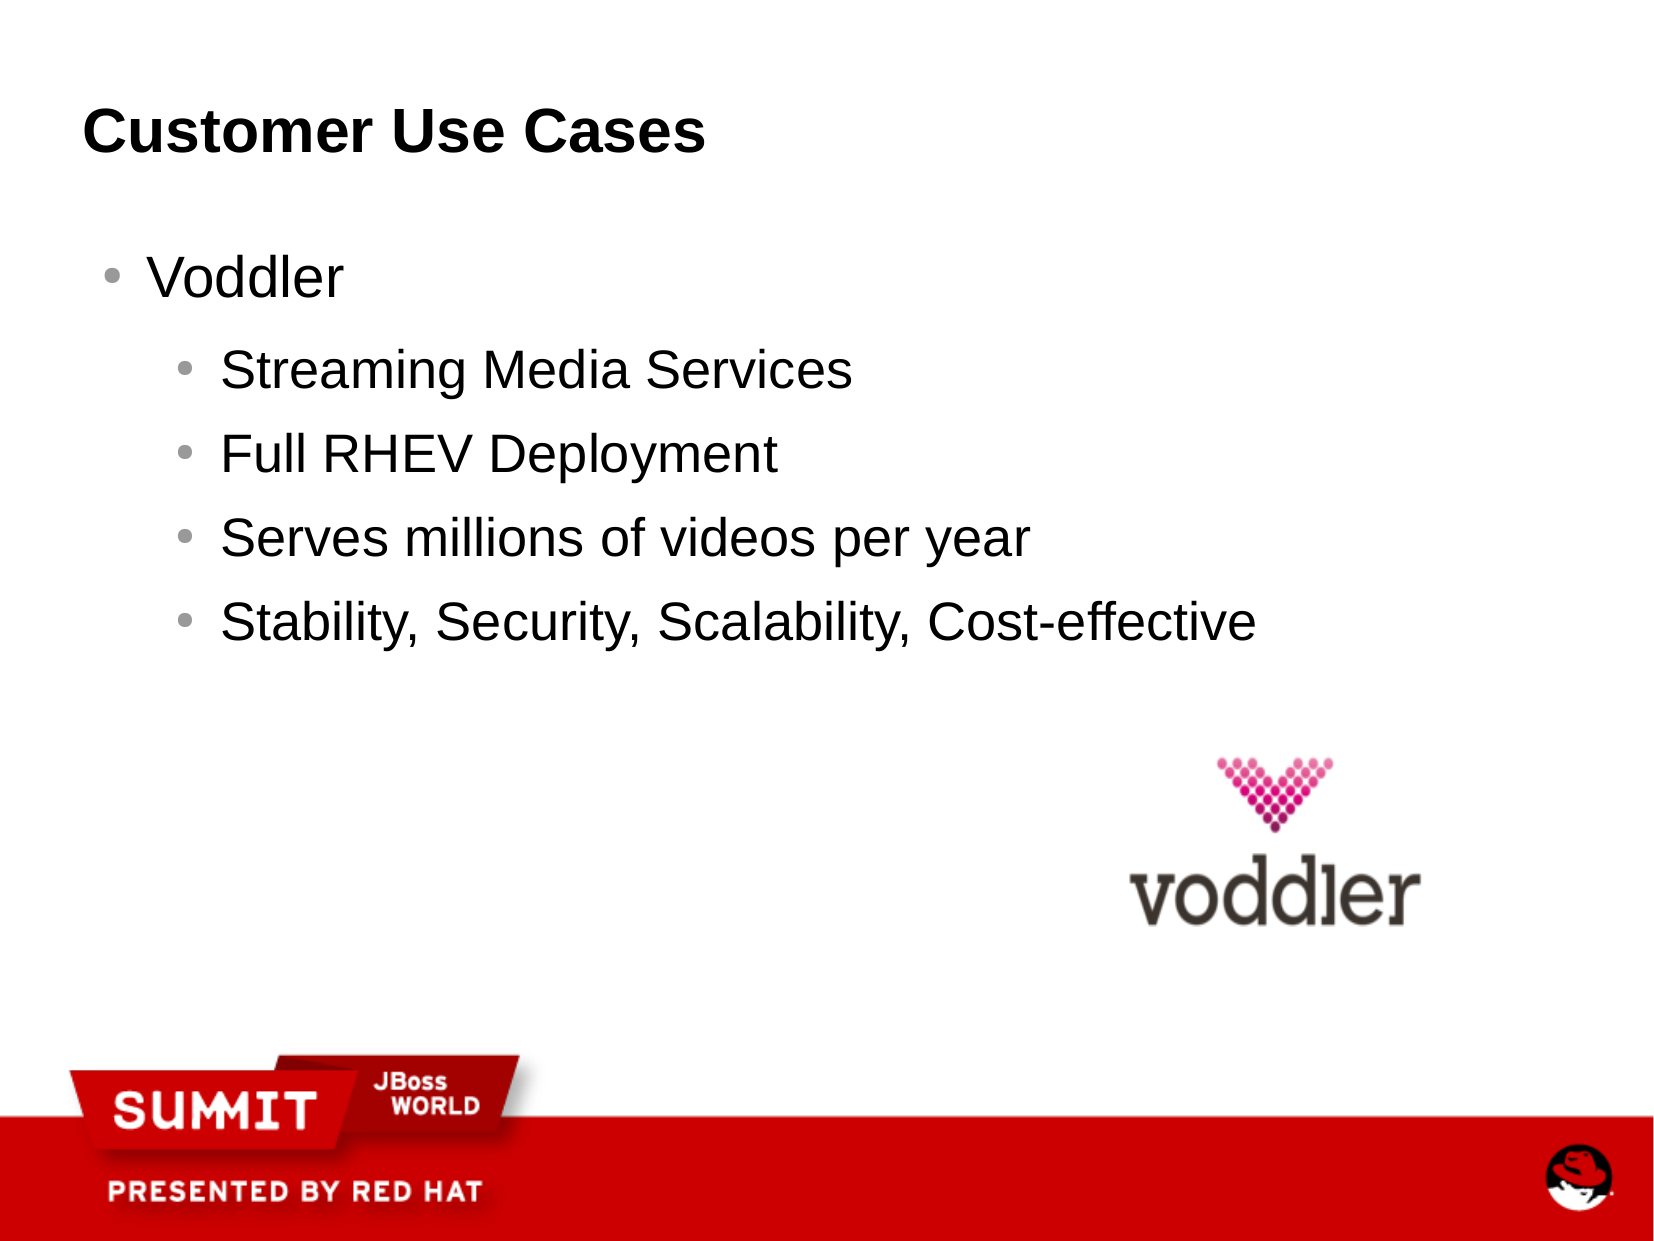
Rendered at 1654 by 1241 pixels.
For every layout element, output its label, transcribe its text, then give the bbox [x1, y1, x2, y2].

picture [1125, 751, 1426, 938]
list Voddler Streaming Media Services Full RHEV Deployment Serves millions of videos per year Stability, Security, Scalability, Cost-effective [86, 244, 1576, 1024]
picture [0, 1043, 1654, 1241]
title Customer Use Cases [82, 45, 1571, 218]
